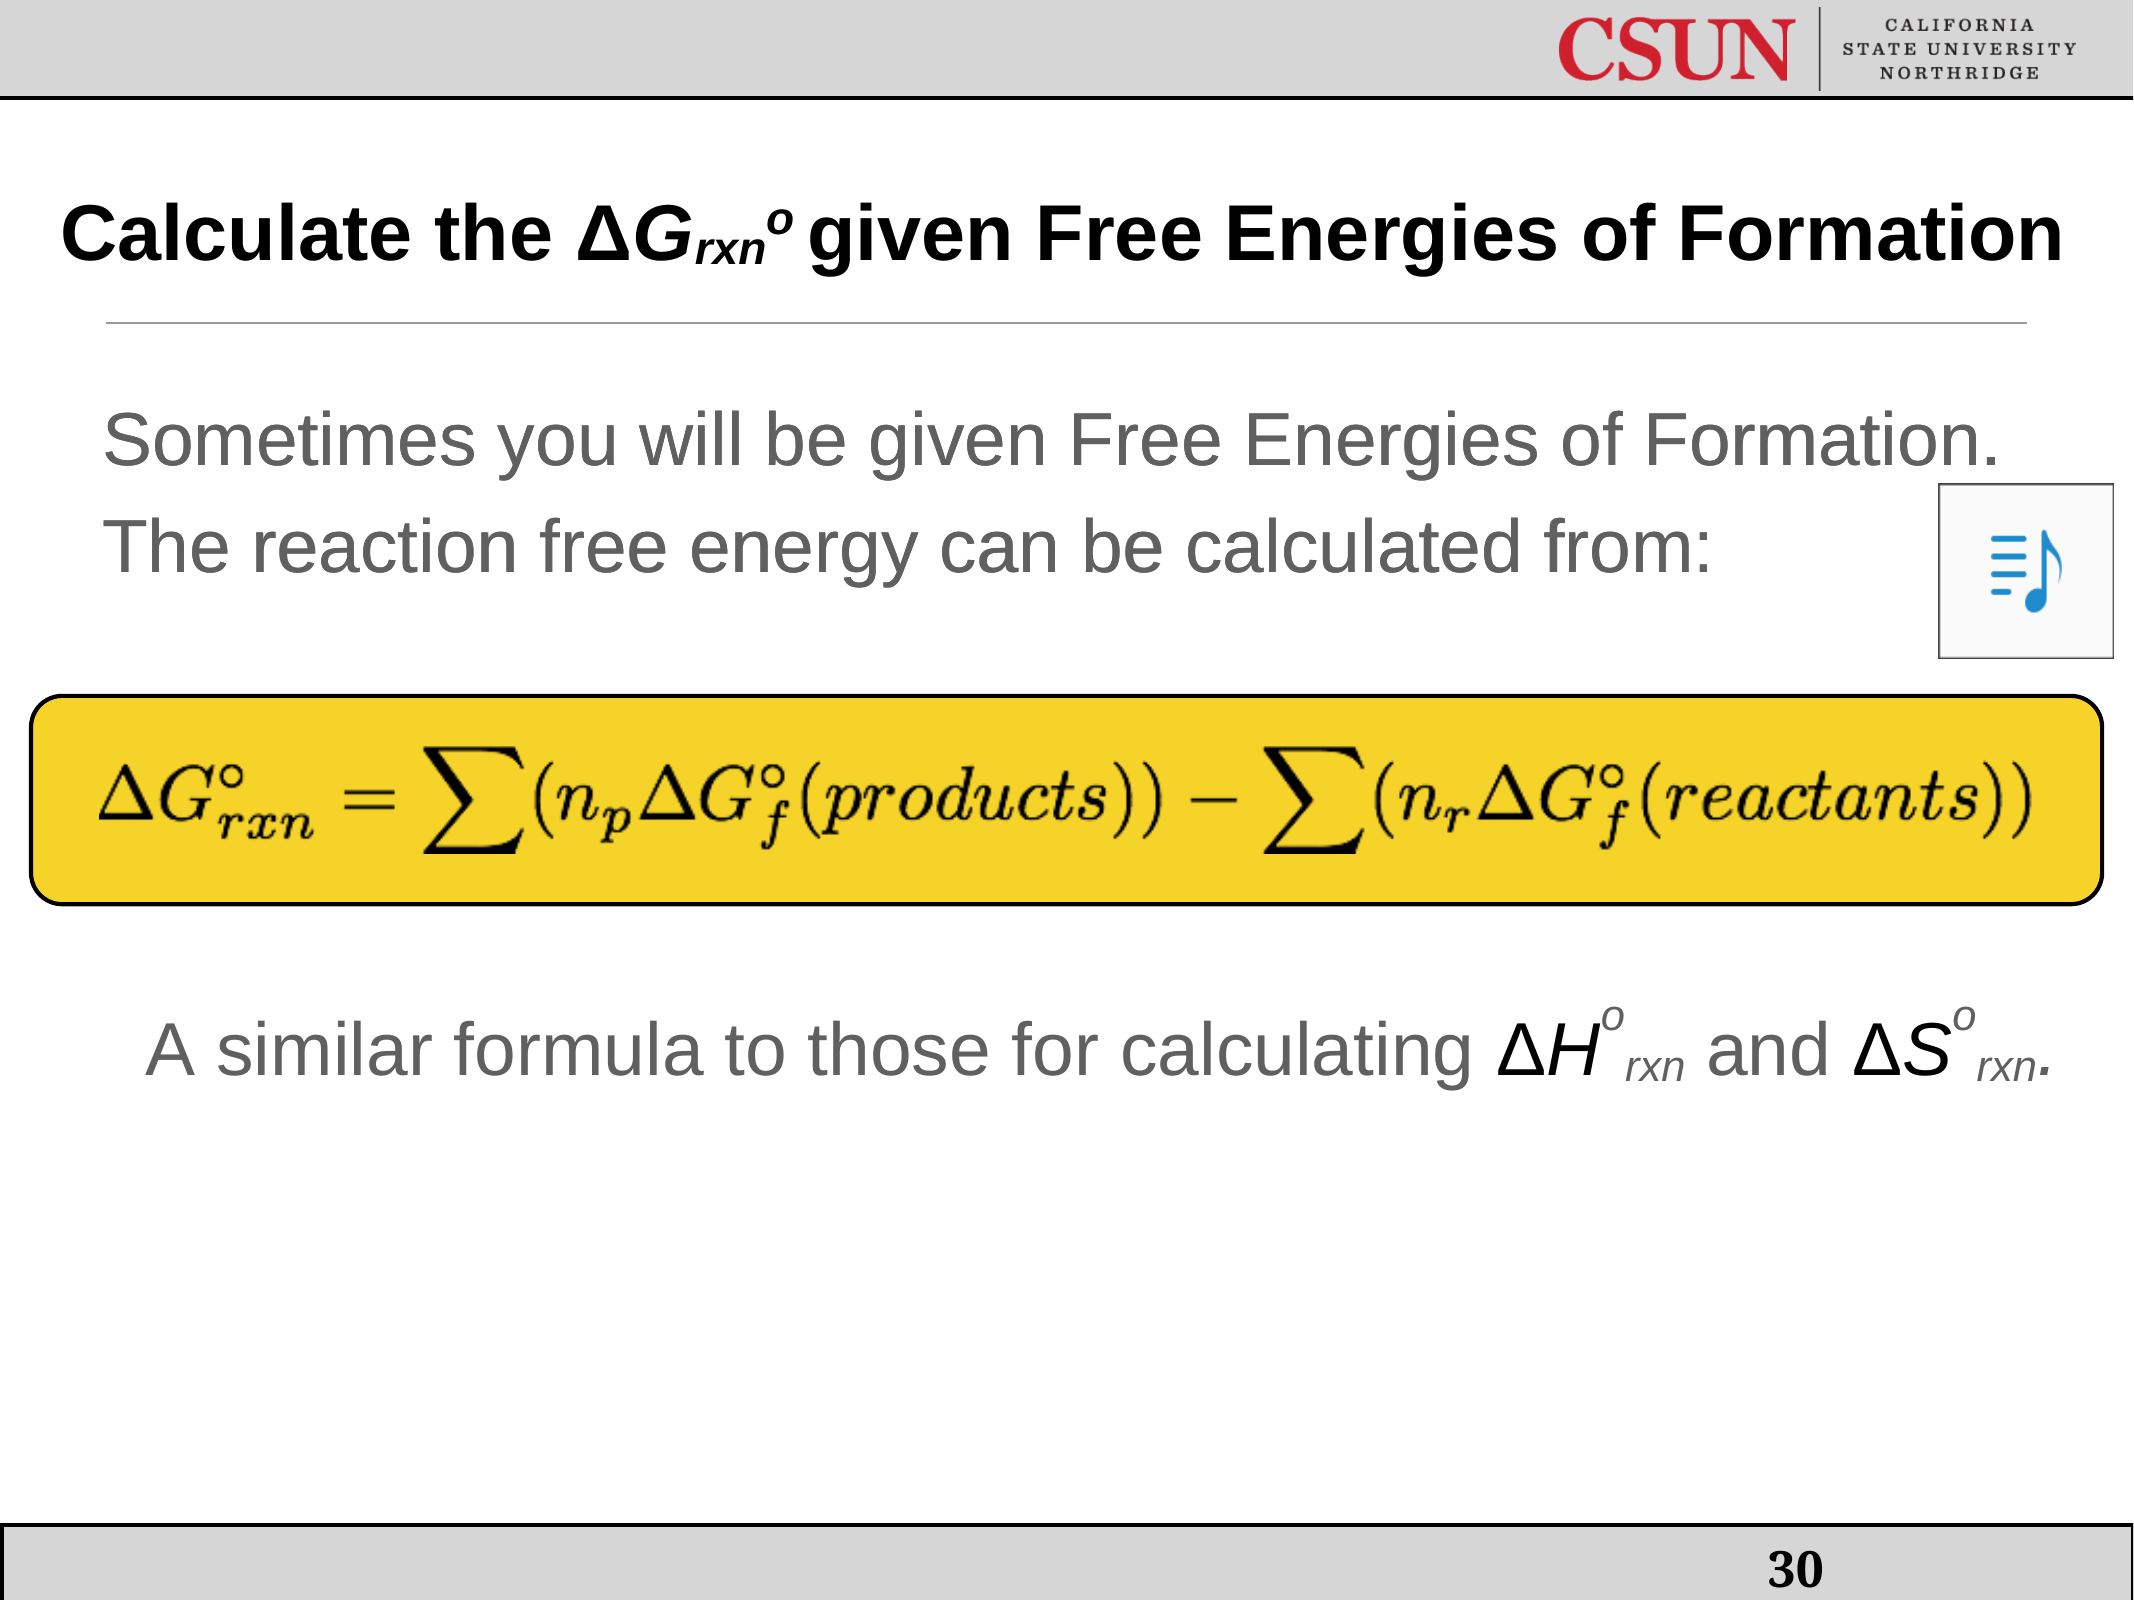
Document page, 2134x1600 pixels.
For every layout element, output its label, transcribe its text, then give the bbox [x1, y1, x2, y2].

text_box [1937, 482, 2116, 661]
picture [1559, 7, 2076, 91]
list A similar formula to those for calculating ΔHorxn and ΔSorxn. [93, 978, 2116, 1126]
picture [99, 746, 2034, 854]
text_box [31, 695, 2103, 905]
list Sometimes you will be given Free Energies of Formation. The reaction free energy can be calculated from: [93, 382, 2040, 636]
title Calculate the ΔGrxno given Free Energies of Formation [52, 105, 2092, 285]
